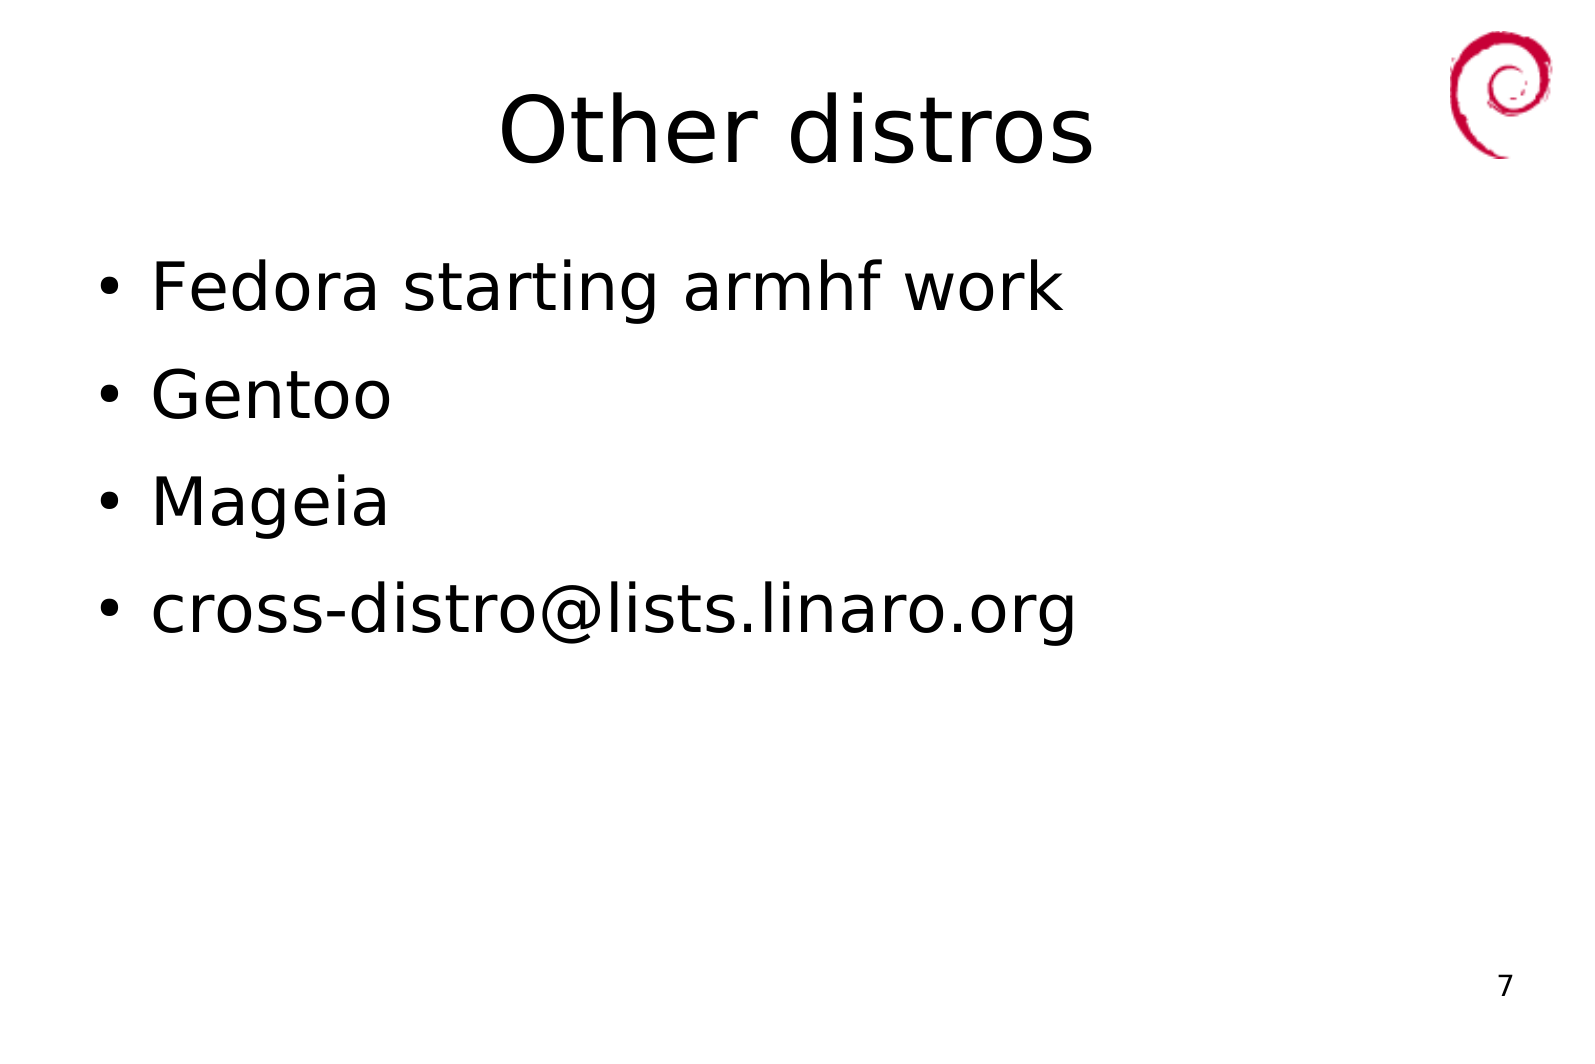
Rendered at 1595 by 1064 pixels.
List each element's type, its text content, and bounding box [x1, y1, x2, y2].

title Other distros [79, 49, 1515, 213]
list Fedora starting armhf work Gentoo Mageia cross-distro@lists.linaro.org [79, 248, 1515, 936]
picture [1450, 31, 1555, 159]
